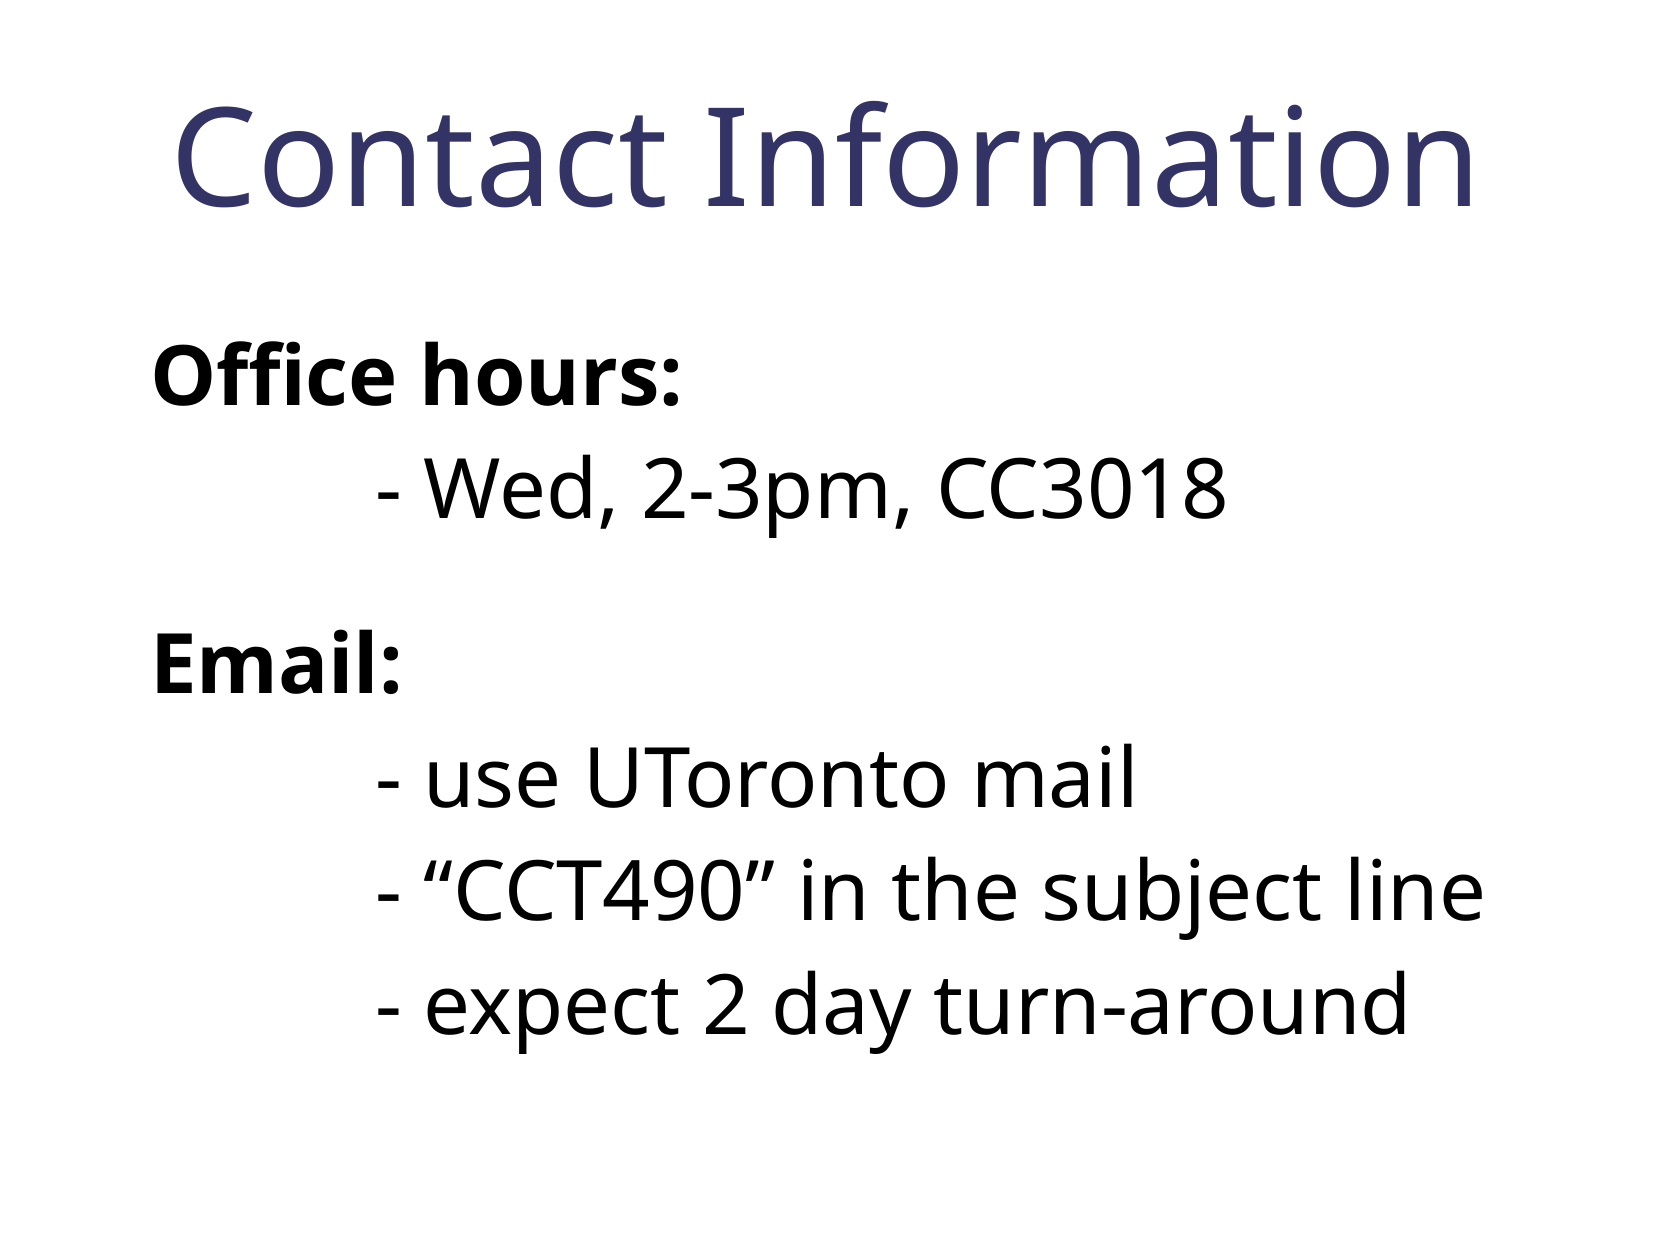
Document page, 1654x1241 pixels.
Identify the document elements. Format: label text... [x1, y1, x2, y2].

title Contact Information [82, 49, 1571, 257]
subtitle Office hours: - Wed, 2-3pm, CC3018 [150, 297, 1571, 562]
text_box Email: - use UToronto mail - “CCT490” in the subject line - expect 2 day turn-around [150, 562, 1654, 1102]
